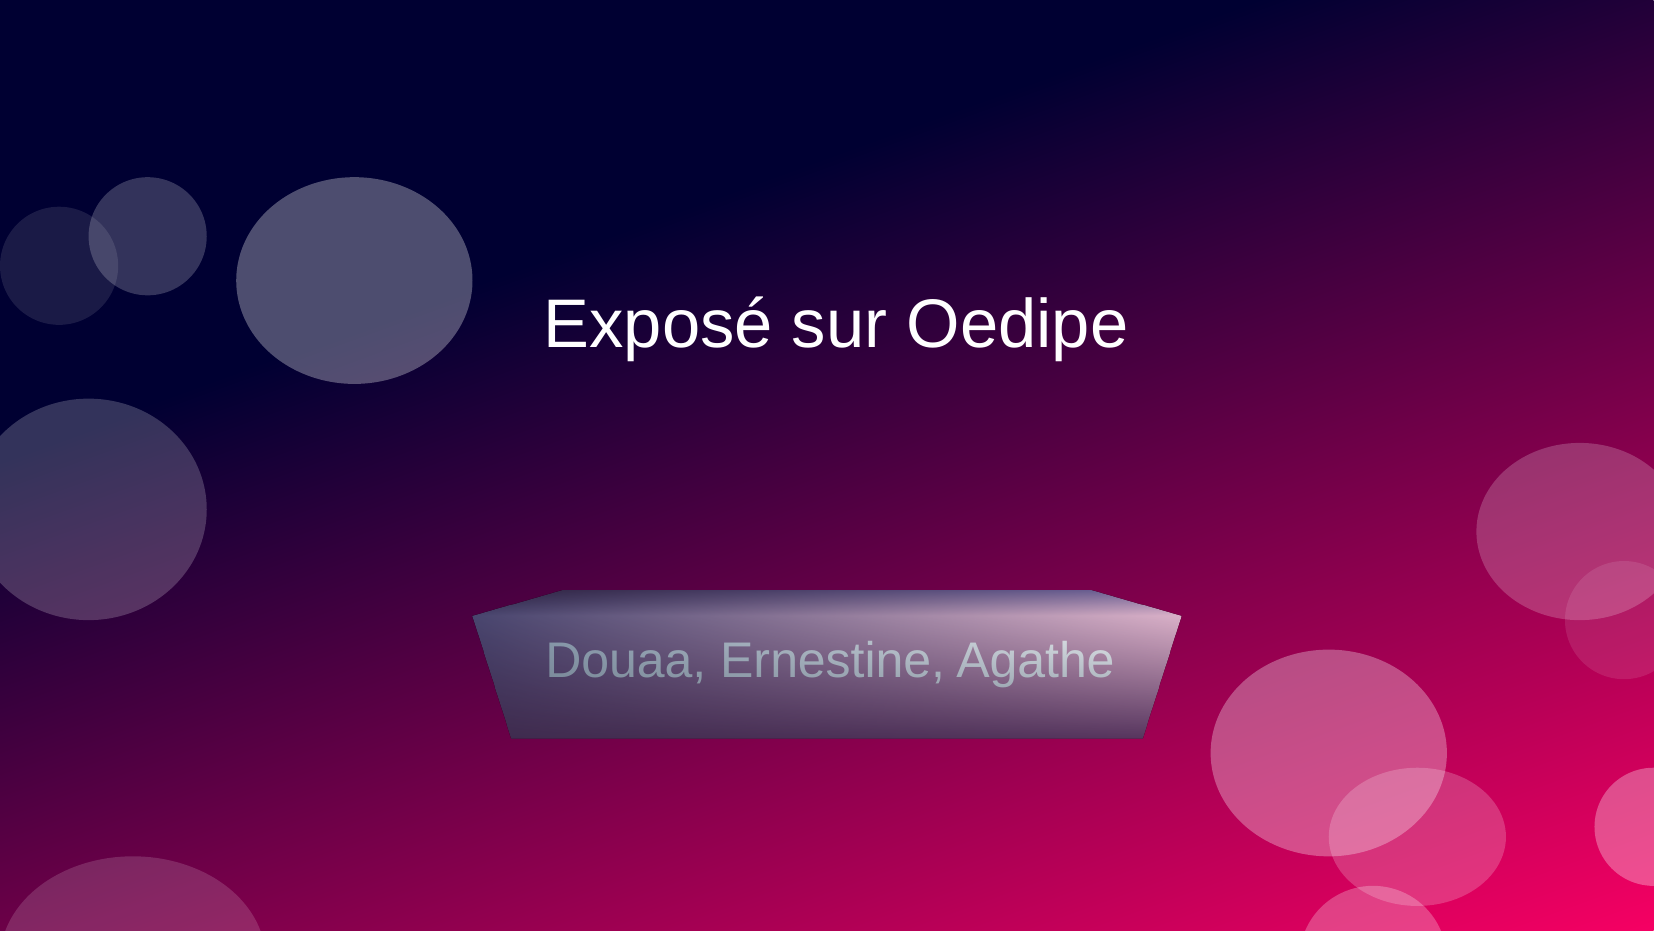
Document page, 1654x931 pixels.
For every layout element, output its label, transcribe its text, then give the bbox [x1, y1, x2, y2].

title Exposé sur Oedipe [0, 0, 1654, 649]
subtitle Douaa, Ernestine, Agathe [86, 493, 1575, 826]
